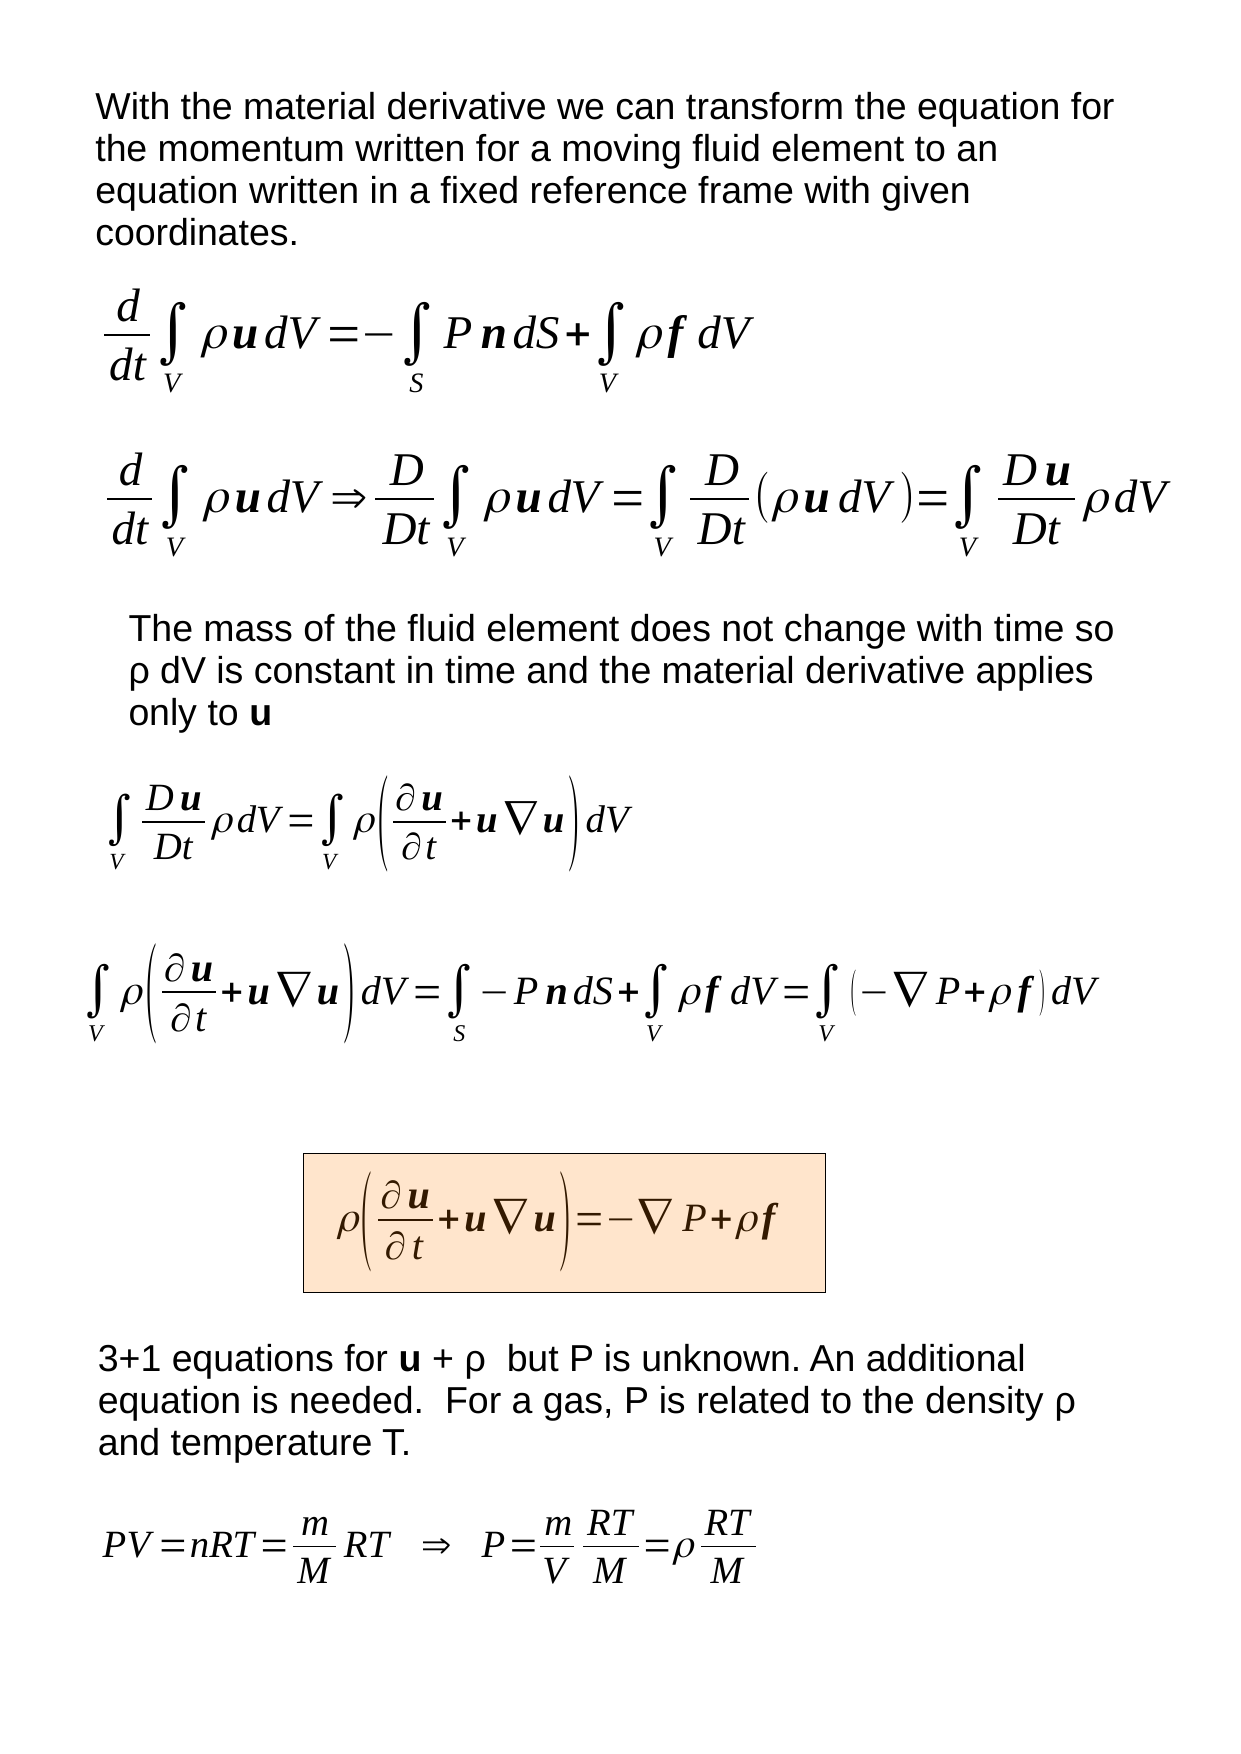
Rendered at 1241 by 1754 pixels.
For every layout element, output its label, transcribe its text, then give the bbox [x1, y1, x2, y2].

text_box [303, 1153, 826, 1293]
chart [71, 941, 1112, 1048]
chart [94, 443, 1184, 564]
chart [93, 772, 644, 876]
text_box The mass of the fluid element does not change with time so ρ dV is constant in time and the material derivative applies only to u [113, 599, 1134, 741]
text_box With the material derivative we can transform the equation for the momentum written for a moving fluid element to an equation written in a fixed reference frame with given coordinates. [80, 78, 1148, 261]
chart [90, 1501, 768, 1593]
chart [91, 279, 768, 400]
text_box 3+1 equations for u + ρ but P is unknown. An additional equation is needed. For a gas, P is related to the density ρ and temperature T. [83, 1329, 1158, 1471]
